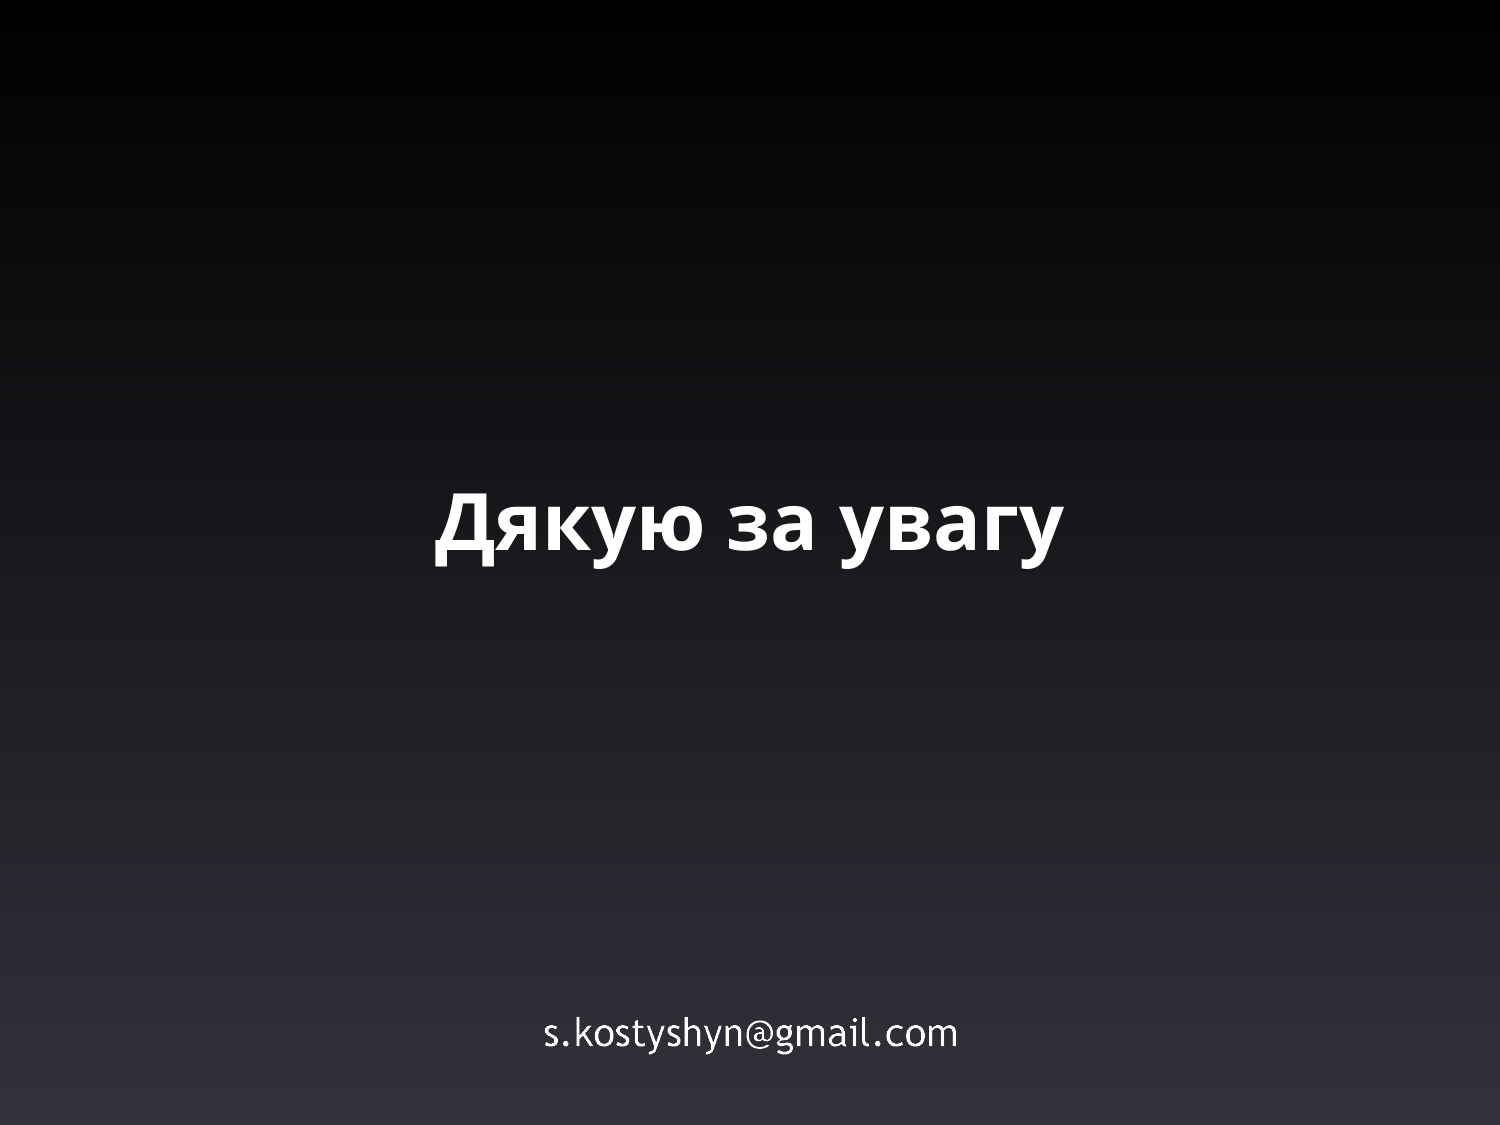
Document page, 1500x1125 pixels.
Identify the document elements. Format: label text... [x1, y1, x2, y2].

picture [537, 1012, 963, 1059]
title Дякую за увагу [62, 424, 1438, 613]
